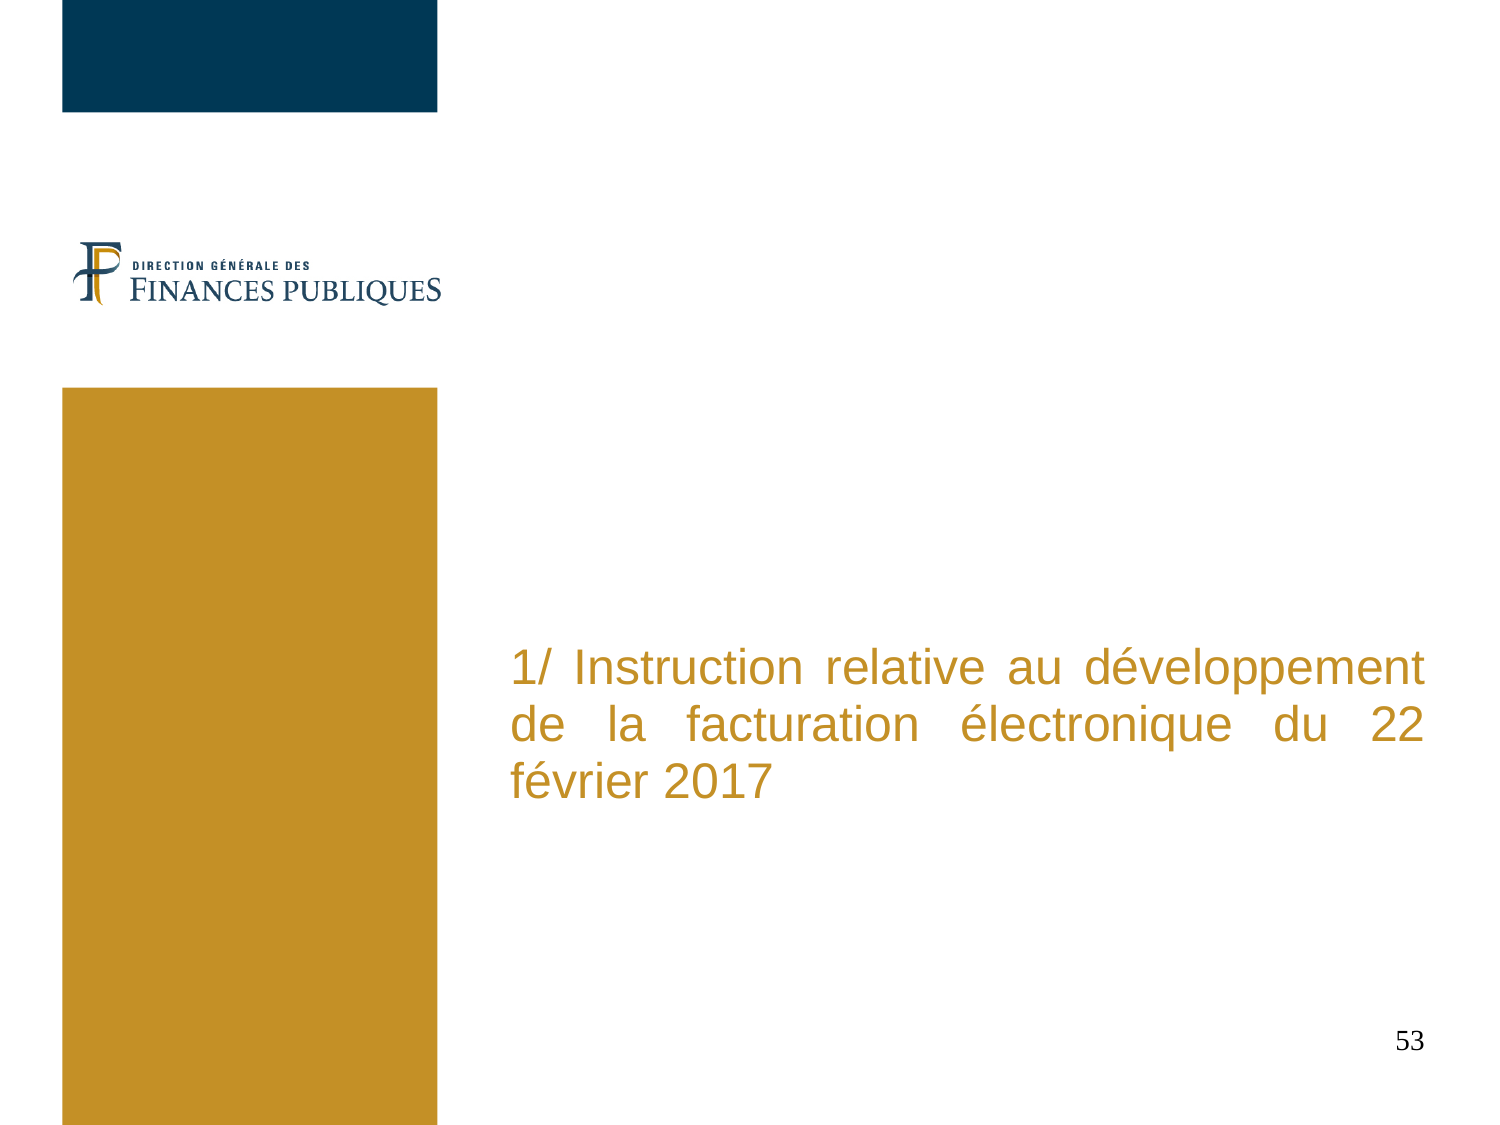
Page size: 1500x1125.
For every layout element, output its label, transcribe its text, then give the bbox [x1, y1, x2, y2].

picture [50, 219, 463, 328]
title 1/ Instruction relative au développement de la facturation électronique du 22 février 2017 [496, 629, 1441, 819]
